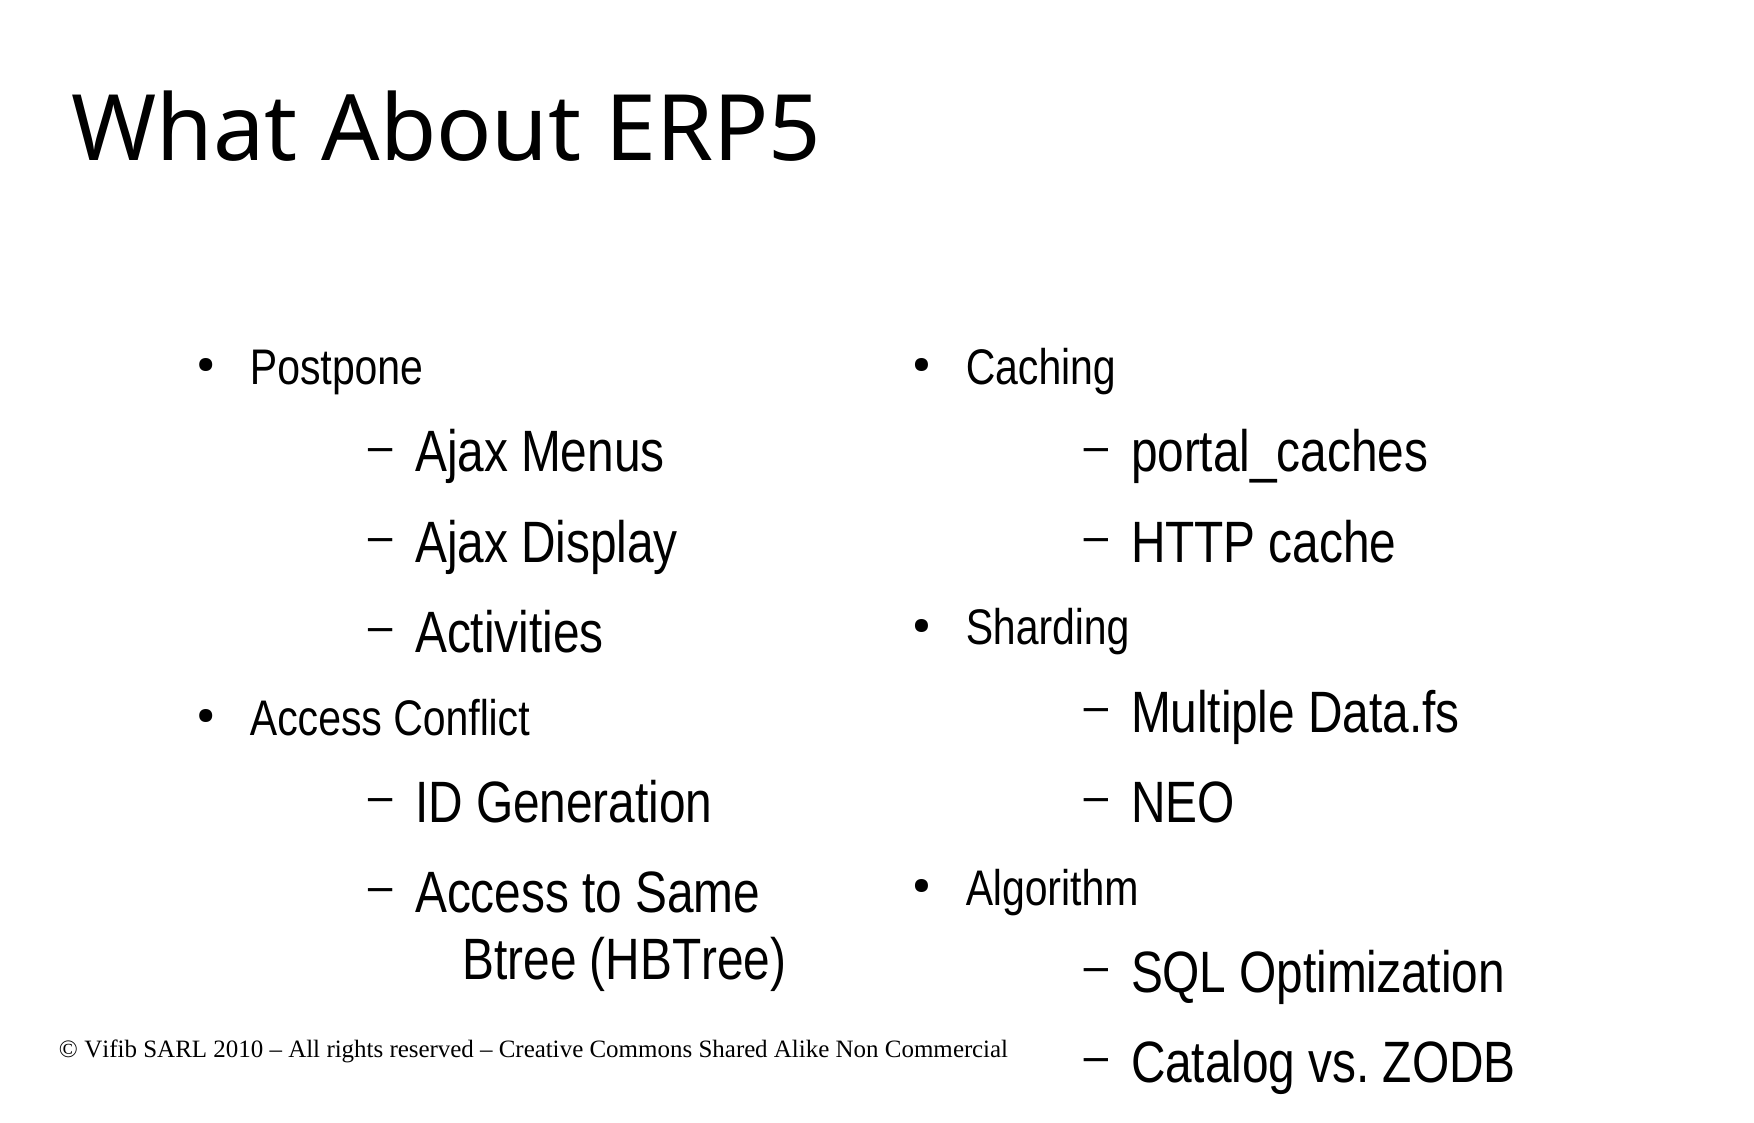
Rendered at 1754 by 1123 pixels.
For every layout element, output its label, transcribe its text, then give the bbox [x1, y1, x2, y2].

title What About ERP5 [71, 63, 1707, 187]
list Caching portal_caches HTTP cache Sharding Multiple Data.fs NEO Algorithm SQL Optimization Catalog vs. ZODB [894, 338, 1577, 1089]
list Postpone Ajax Menus Ajax Display Activities Access Conflict ID Generation Access to Same Btree (HBTree) [179, 338, 861, 1042]
